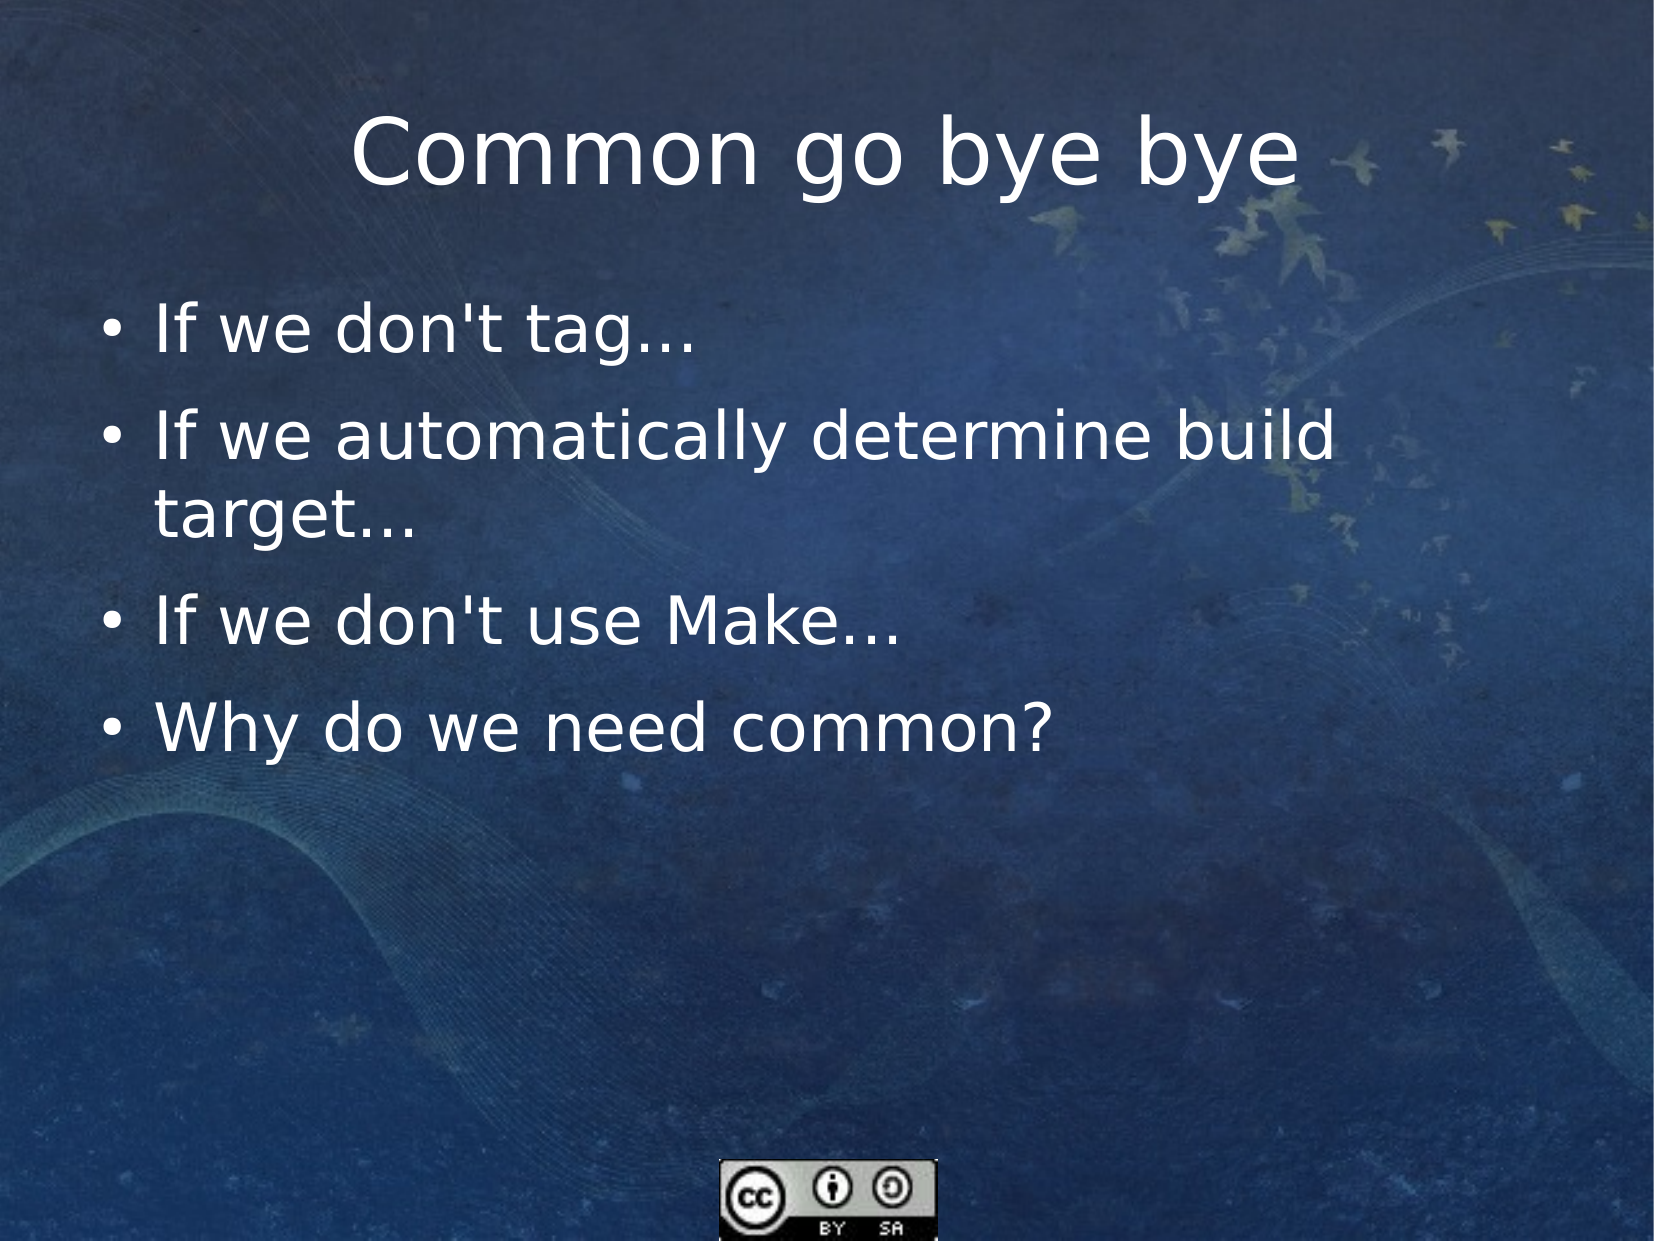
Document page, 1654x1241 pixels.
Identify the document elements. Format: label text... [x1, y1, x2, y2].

picture [0, 0, 1654, 1241]
list If we don't tag... If we automatically determine build target... If we don't use Make... Why do we need common? [82, 290, 1571, 1109]
title Common go bye bye [82, 49, 1571, 257]
